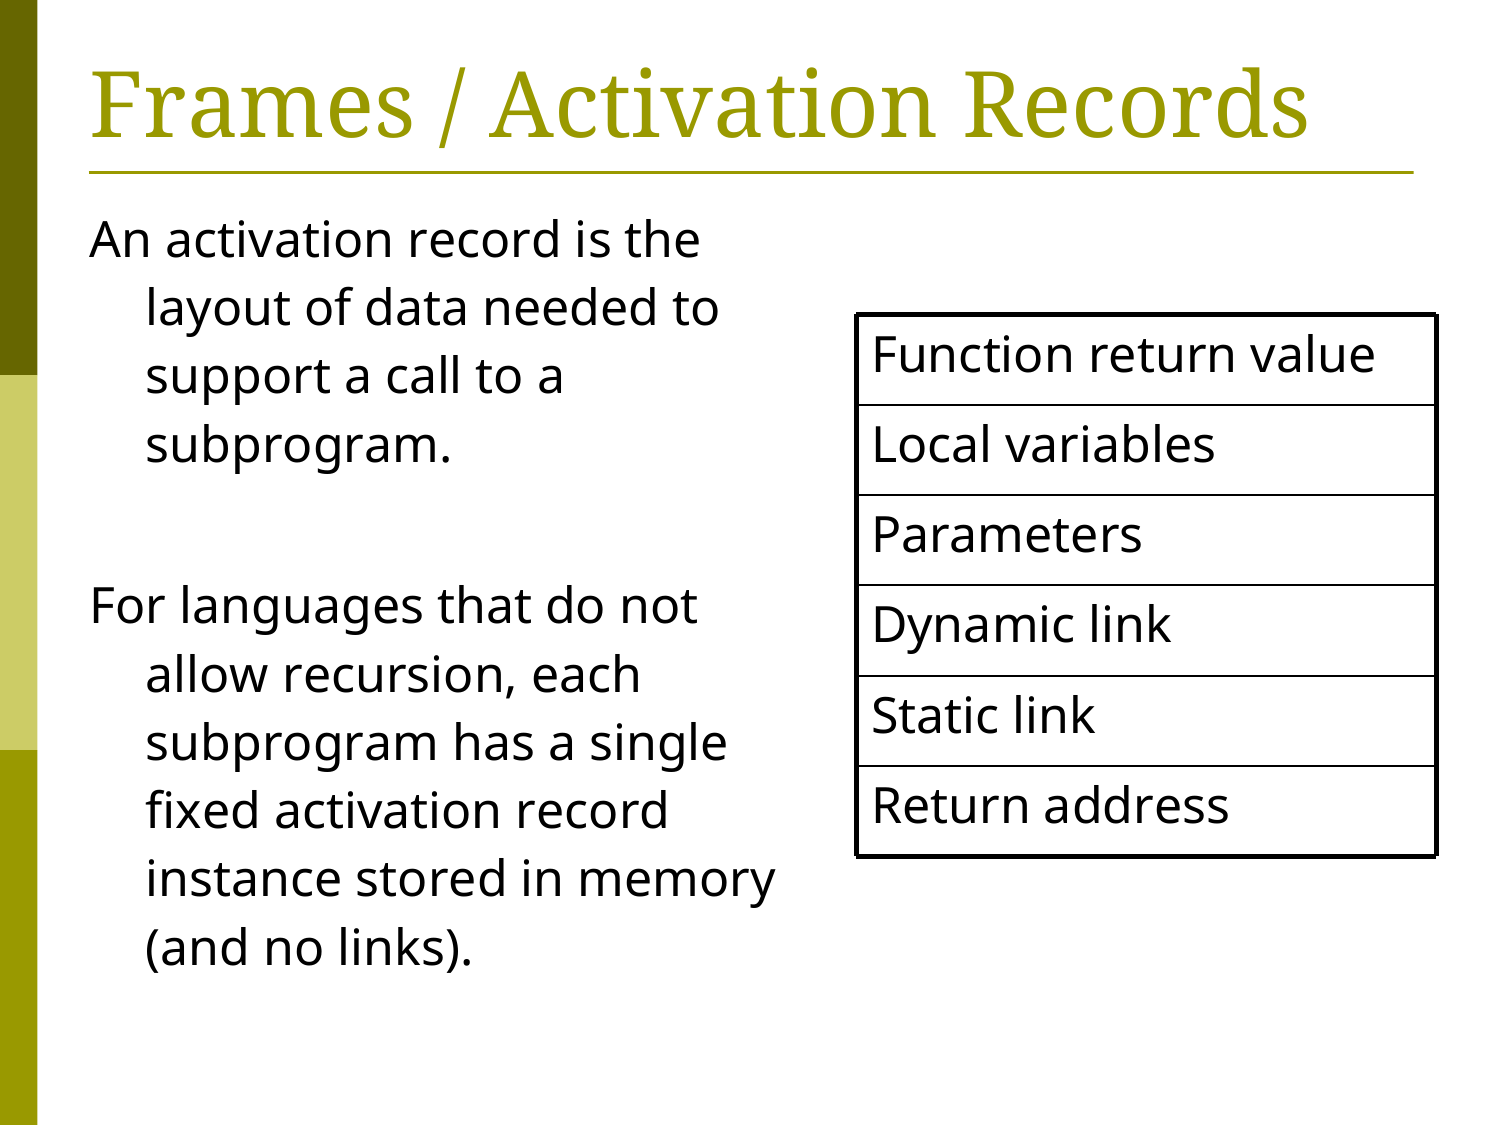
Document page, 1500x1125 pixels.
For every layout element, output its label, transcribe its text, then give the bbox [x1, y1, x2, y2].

title Frames / Activation Records [75, 45, 1426, 173]
text_box Function return value [859, 317, 1434, 404]
text_box Dynamic link [859, 586, 1434, 675]
text_box Parameters [859, 496, 1434, 584]
text_box Return address [859, 767, 1434, 854]
text_box Local variables [859, 406, 1434, 494]
list An activation record is the layout of data needed to support a call to a subprogram. For languages that do not allow recursion, each subprogram has a single fixed activation record instance stored in memory (and no links). [74, 196, 821, 1006]
text_box Static link [859, 677, 1434, 765]
